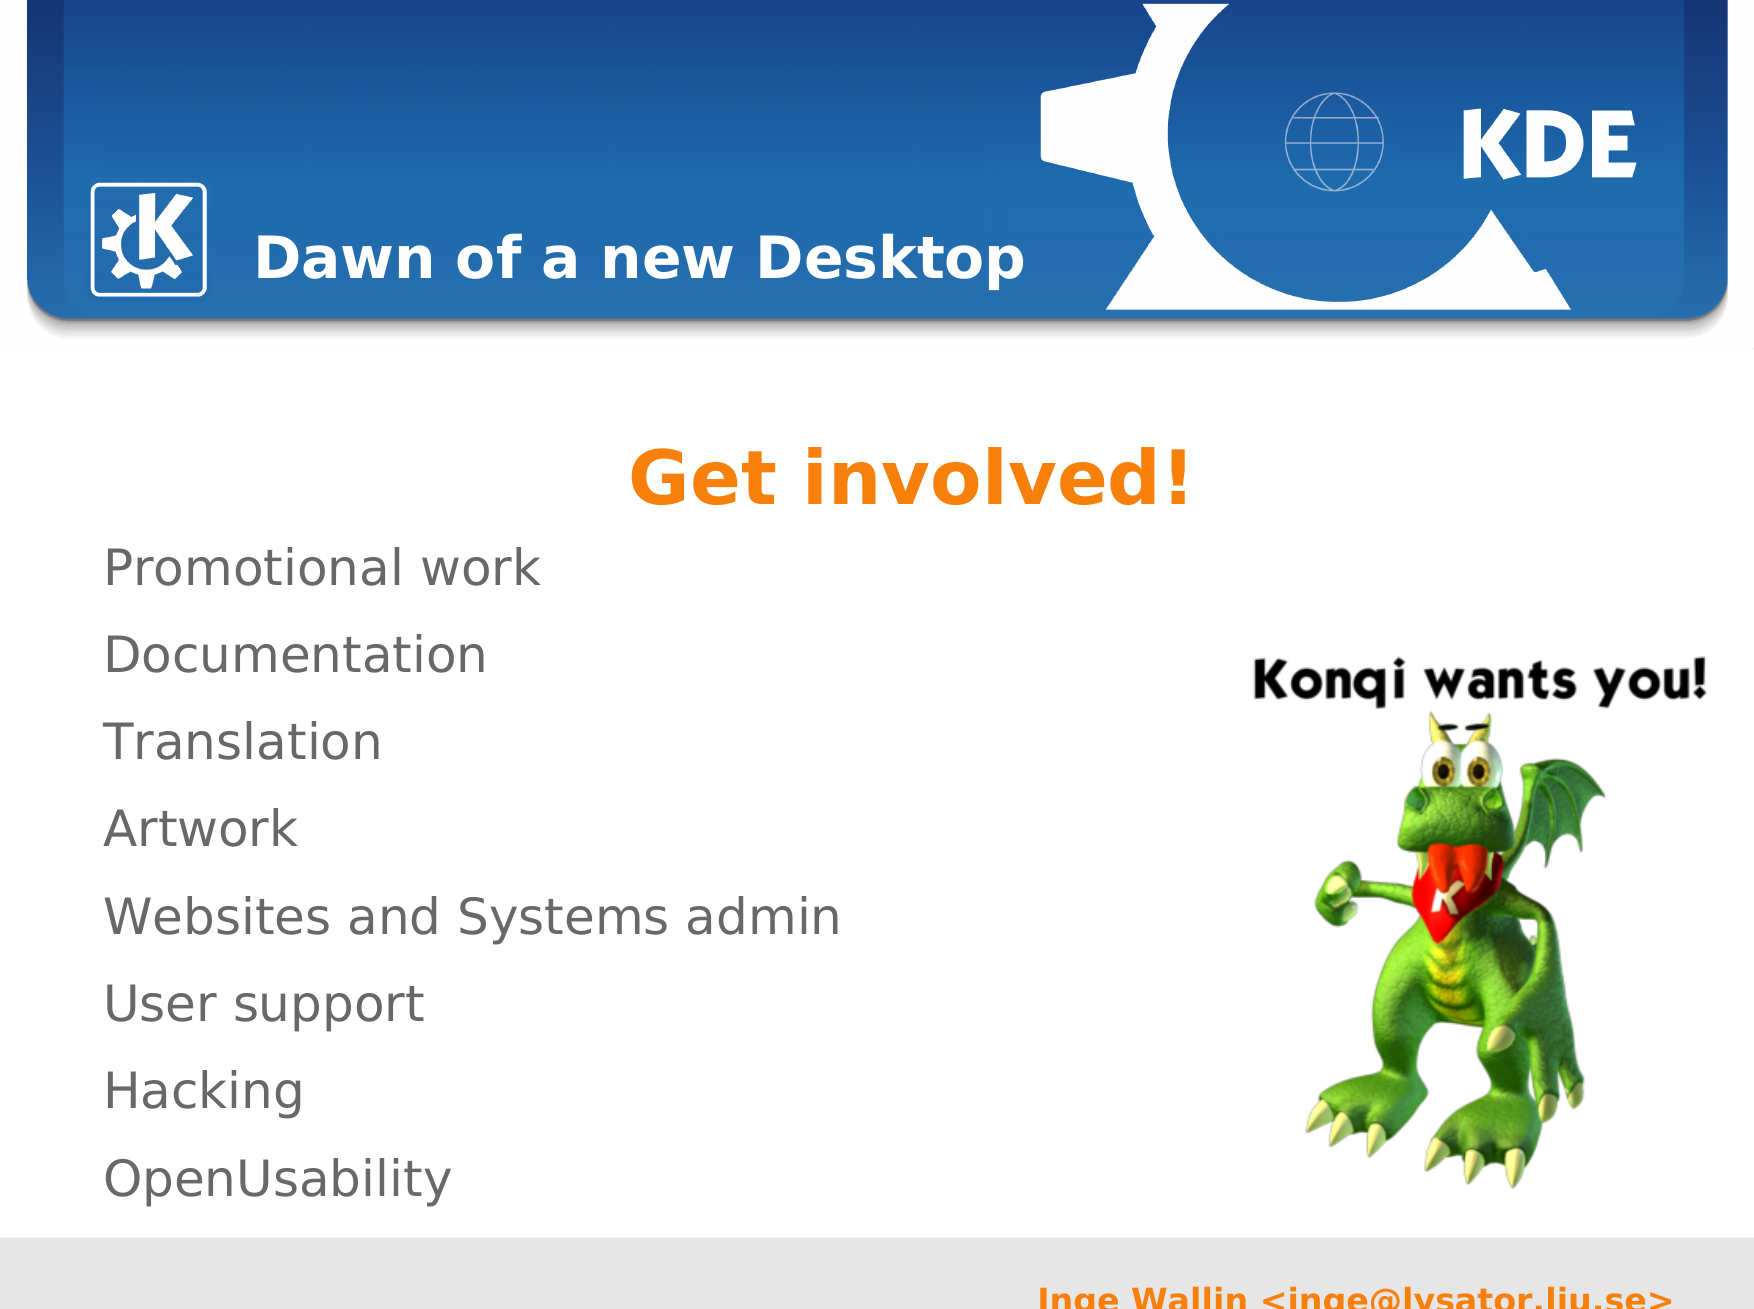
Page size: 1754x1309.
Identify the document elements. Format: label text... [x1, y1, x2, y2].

text_box Dawn of a new Desktop [208, 183, 1063, 296]
text_box Get involved! [111, 383, 1684, 486]
text_box Promotional work Documentation Translation Artwork Websites and Systems admin User support Hacking OpenUsability [88, 501, 1241, 1187]
picture [0, 0, 1754, 349]
picture [1243, 649, 1713, 1197]
